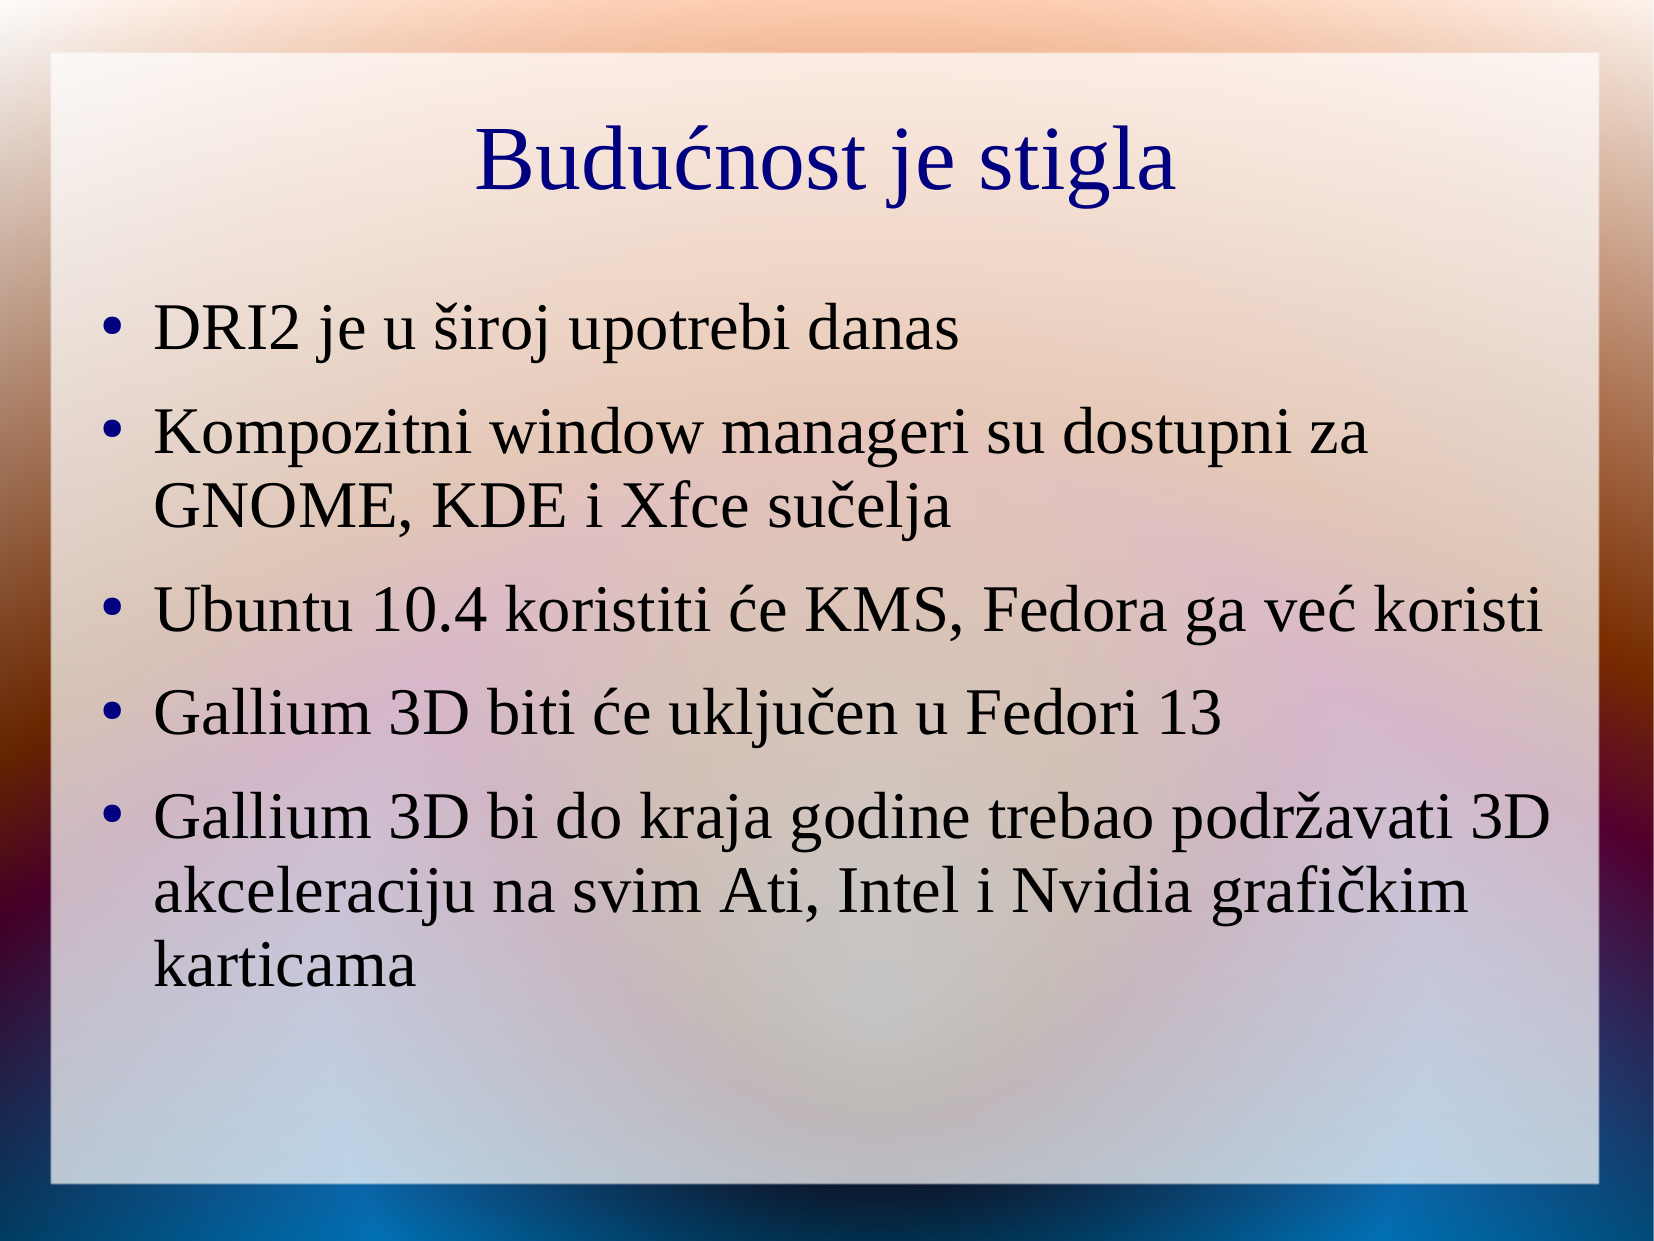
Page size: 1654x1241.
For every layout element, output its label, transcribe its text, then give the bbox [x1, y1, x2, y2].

list DRI2 je u široj upotrebi danas Kompozitni window manageri su dostupni za GNOME, KDE i Xfce sučelja Ubuntu 10.4 koristiti će KMS, Fedora ga već koristi Gallium 3D biti će uključen u Fedori 13 Gallium 3D bi do kraja godine trebao podržavati 3D akceleraciju na svim Ati, Intel i Nvidia grafičkim karticama [82, 290, 1571, 1094]
picture [0, 0, 1654, 1241]
title Budućnost je stigla [82, 62, 1571, 256]
